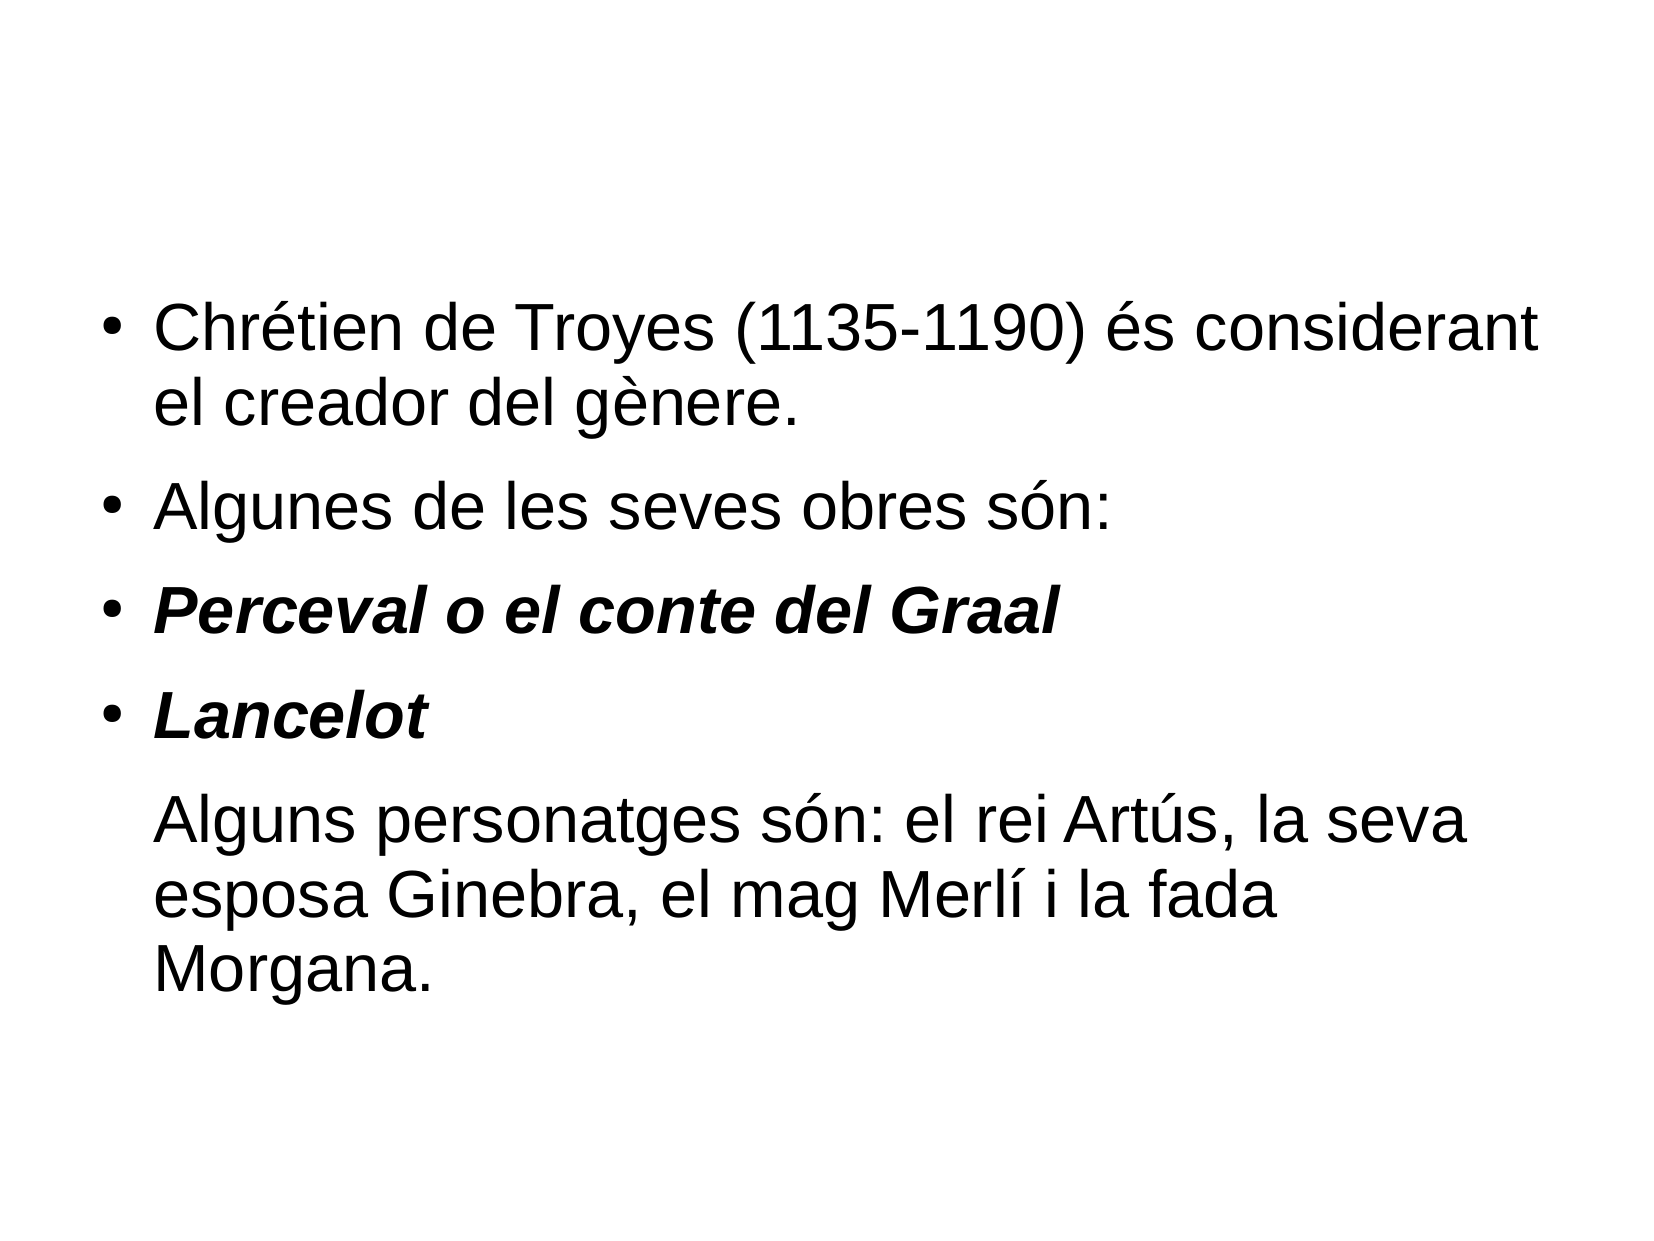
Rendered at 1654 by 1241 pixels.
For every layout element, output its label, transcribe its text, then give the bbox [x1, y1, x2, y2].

list Chrétien de Troyes (1135-1190) és considerant el creador del gènere. Algunes de les seves obres són: Perceval o el conte del Graal Lancelot Alguns personatges són: el rei Artús, la seva esposa Ginebra, el mag Merlí i la fada Morgana. [82, 290, 1571, 1109]
